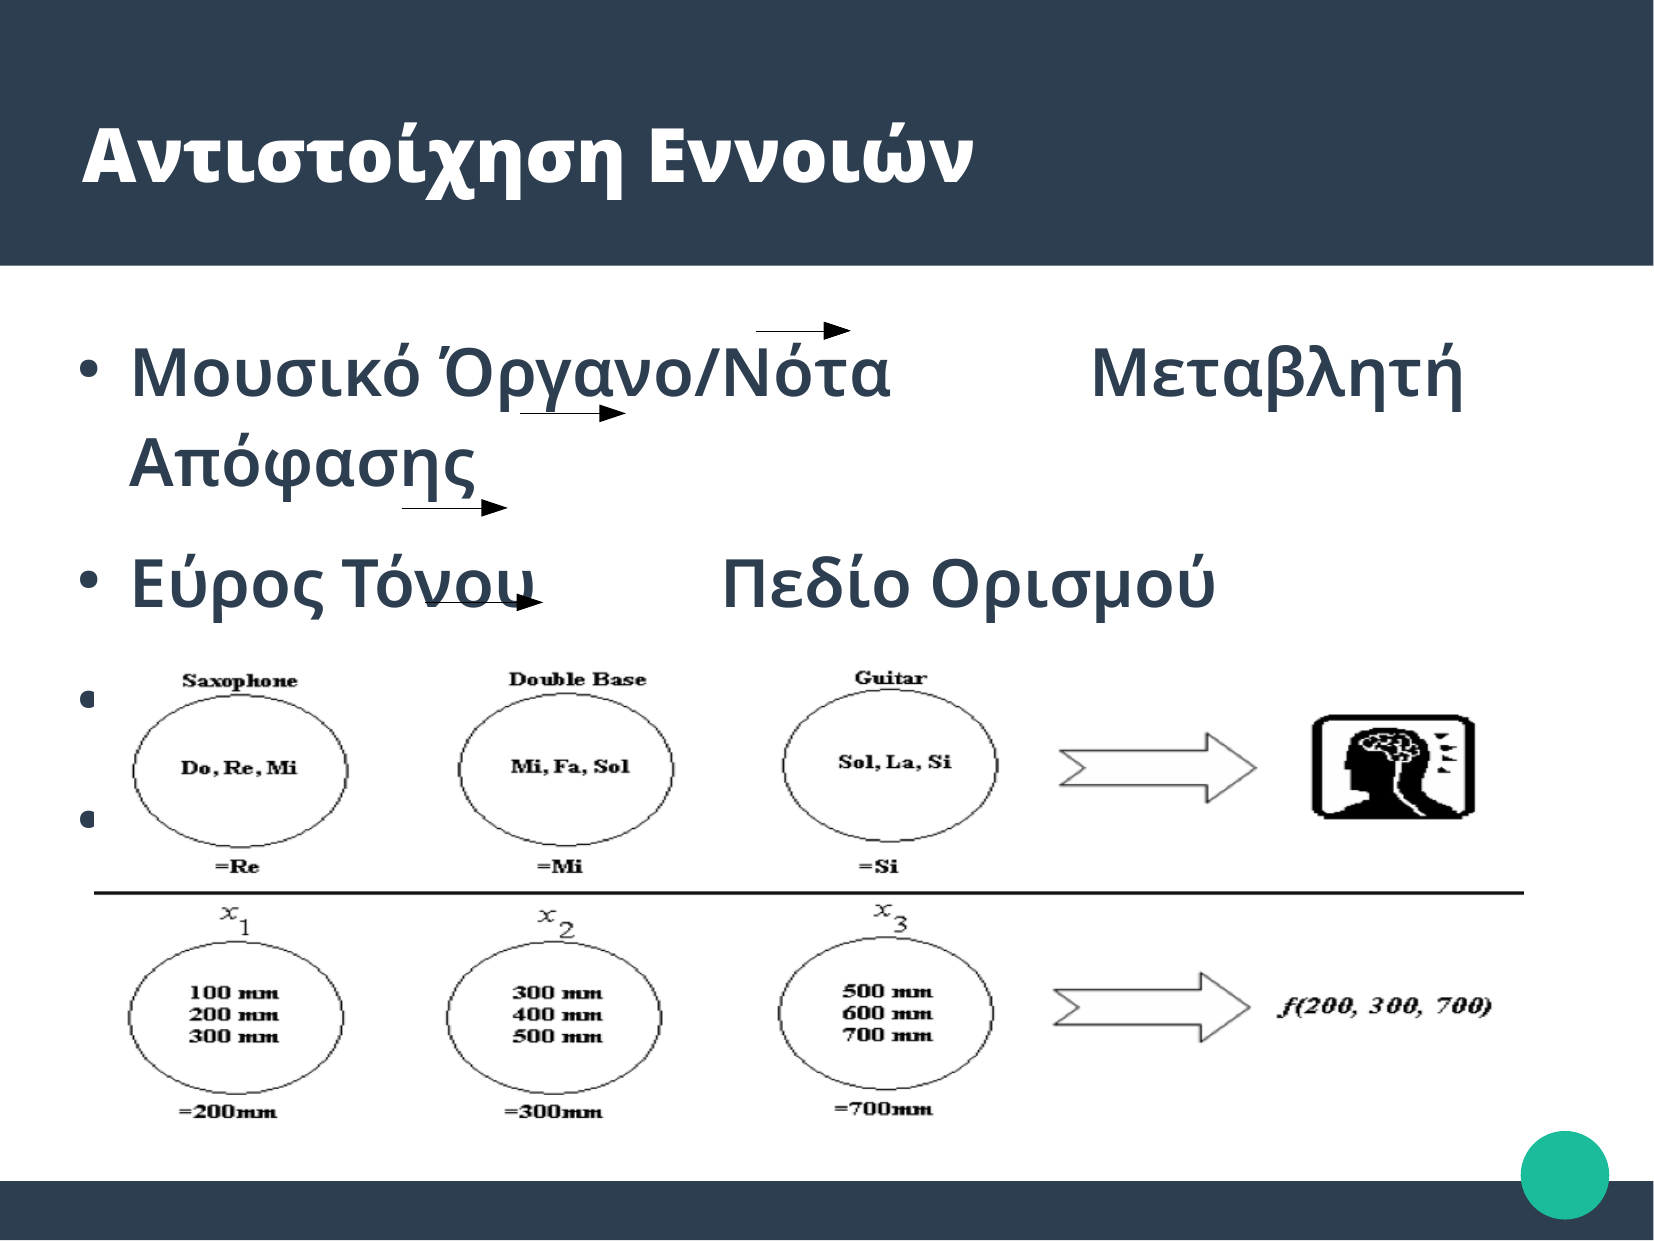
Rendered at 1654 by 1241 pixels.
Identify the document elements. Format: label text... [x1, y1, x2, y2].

title Αντιστοίχηση Εννοιών [82, 94, 1264, 213]
picture [94, 661, 1524, 1134]
list Μουσικό Όργανο/Νότα Μεταβλητή Απόφασης Εύρος Τόνου Πεδίο Ορισμού Αρμονία Λύση Αισθητική Αντικειμενική Συνάρτηση [59, 324, 1595, 1152]
